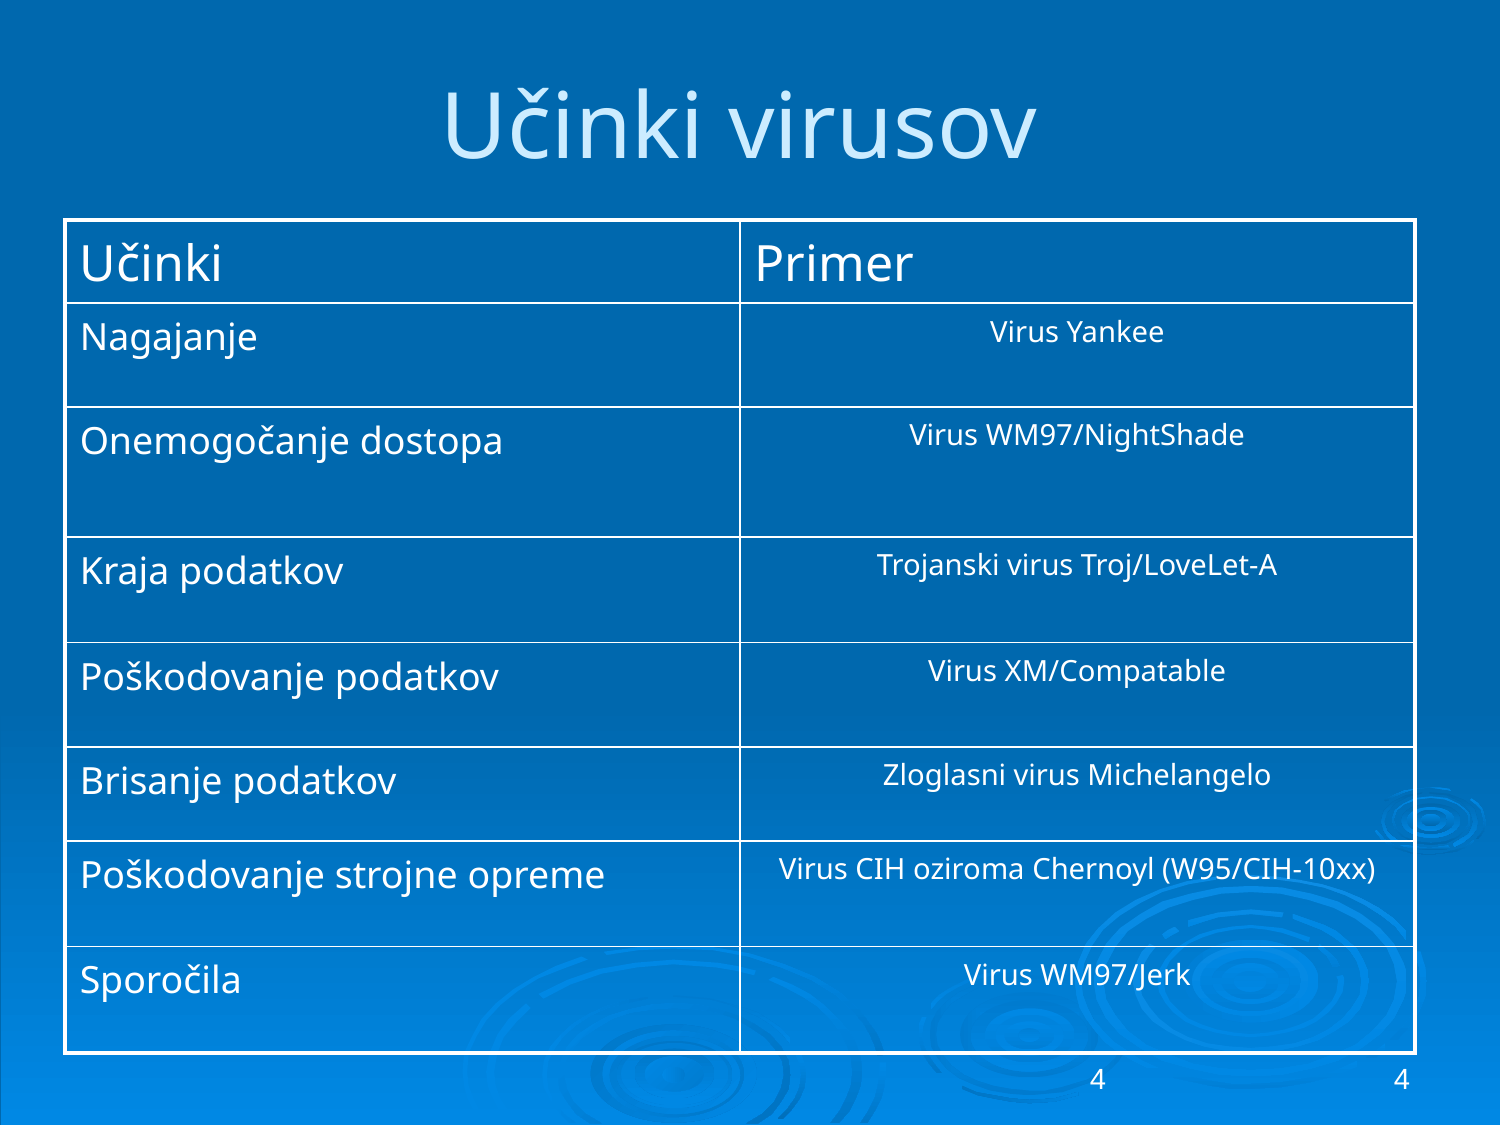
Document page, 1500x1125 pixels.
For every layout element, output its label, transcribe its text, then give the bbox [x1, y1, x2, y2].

table_header Primer [741, 222, 1413, 302]
table_cell Brisanje podatkov [67, 748, 739, 840]
table_cell Poškodovanje strojne opreme [67, 842, 739, 946]
table_cell Virus Yankee [741, 304, 1413, 406]
table_cell Virus WM97/NightShade [741, 408, 1413, 536]
table_cell Trojanski virus Troj/LoveLet-A [741, 538, 1413, 642]
table_cell Virus WM97/Jerk [741, 947, 1413, 1051]
title Učinki virusov [76, 47, 1402, 197]
table_cell Nagajanje [67, 304, 739, 406]
table_cell Onemogočanje dostopa [67, 408, 739, 536]
table_cell Sporočila [67, 947, 739, 1051]
table_cell Virus CIH oziroma Chernoyl (W95/CIH-10xx) [741, 842, 1413, 946]
text_box <number> [1074, 1024, 1425, 1103]
table_cell Virus XM/Compatable [741, 643, 1413, 746]
table_cell Poškodovanje podatkov [67, 643, 739, 746]
table_cell Kraja podatkov [67, 538, 739, 642]
table_header Učinki [67, 222, 739, 302]
footer [512, 1055, 988, 1103]
table_cell Zloglasni virus Michelangelo [741, 748, 1413, 840]
